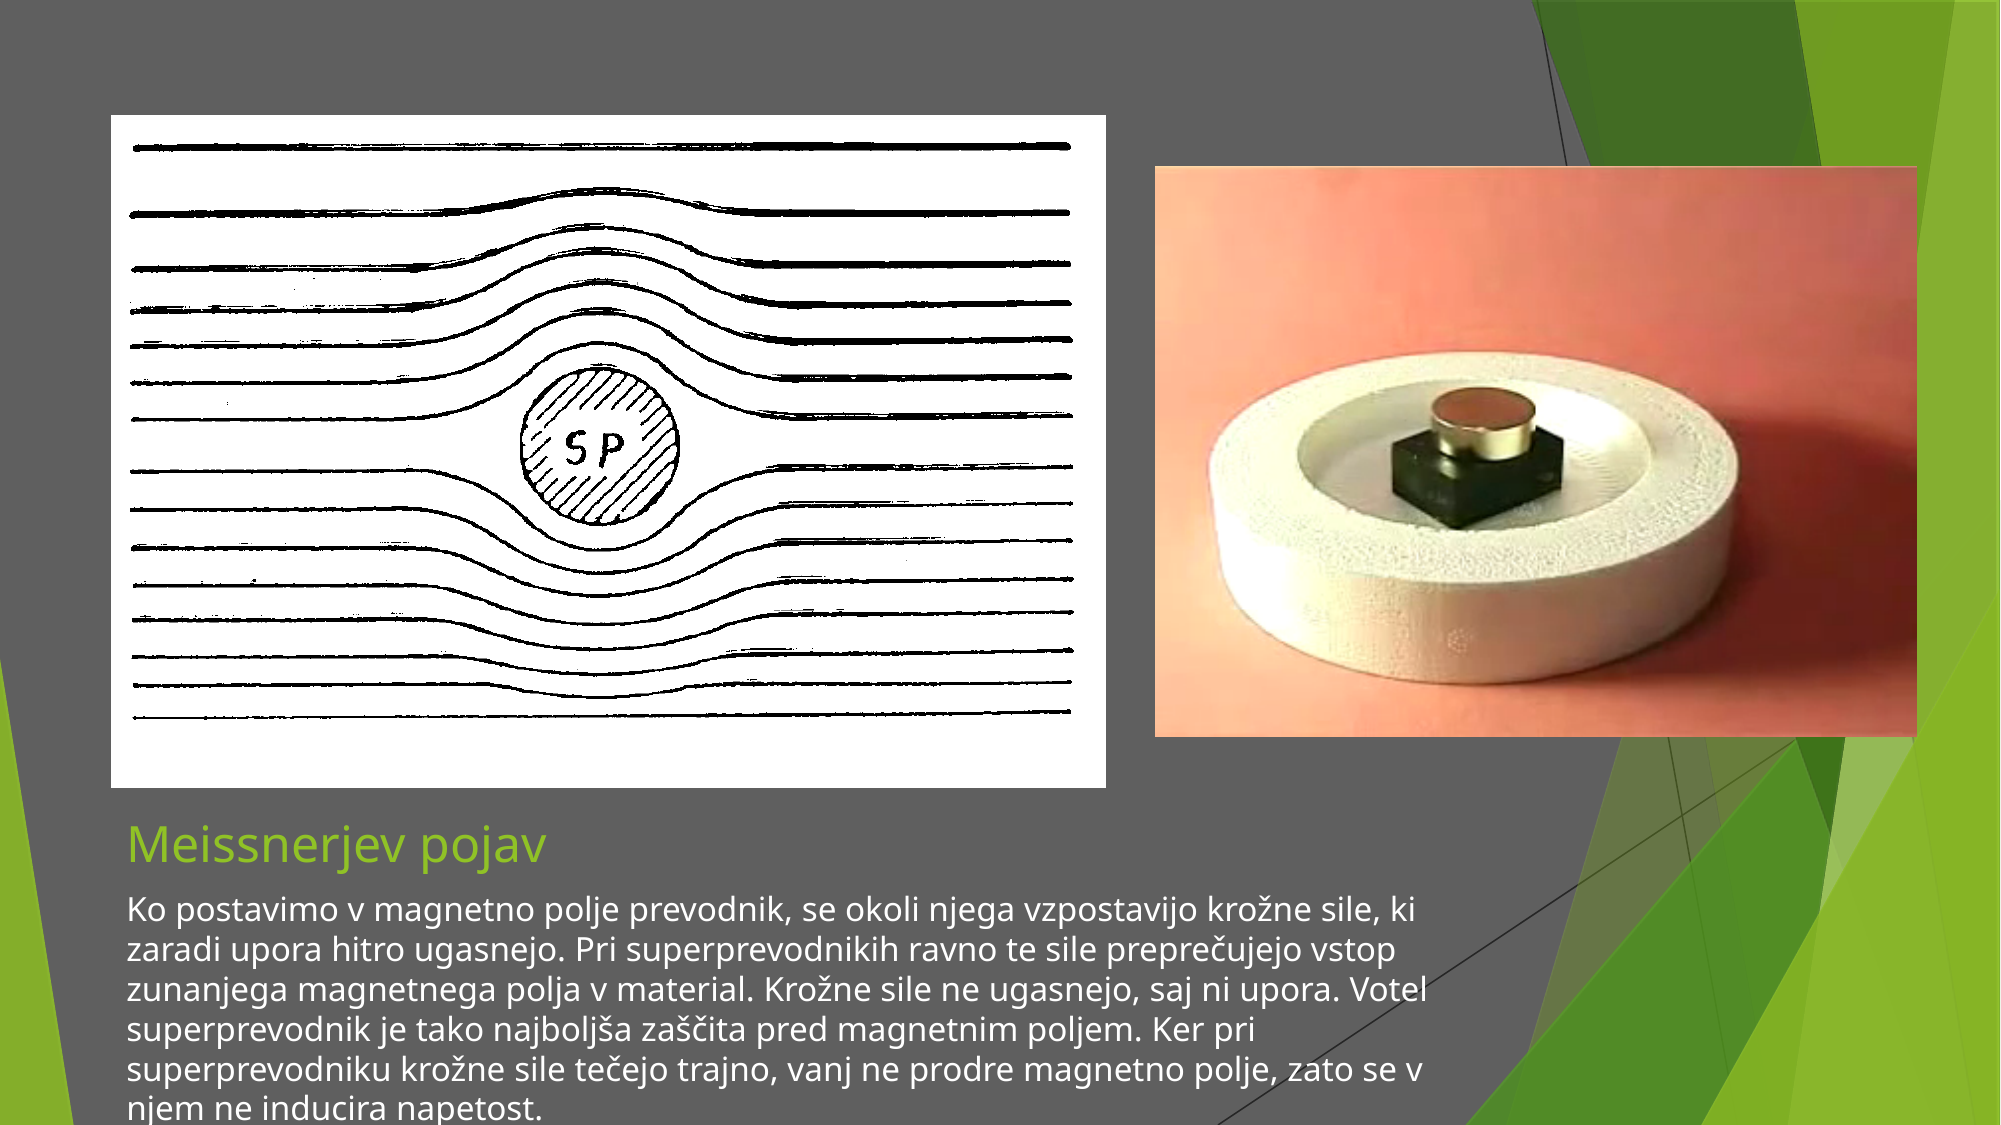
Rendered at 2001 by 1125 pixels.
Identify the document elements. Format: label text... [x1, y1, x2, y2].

title Meissnerjev pojav [111, 787, 1522, 880]
list Ko postavimo v magnetno polje prevodnik, se okoli njega vzpostavijo krožne sile, ki zaradi upora hitro ugasnejo. Pri superprevodnikih ravno te sile preprečujejo vstop zunanjega magnetnega polja v material. Krožne sile ne ugasnejo, saj ni upora. Votel superprevodnik je tako najboljša zaščita pred magnetnim poljem. Ker pri superprevodniku krožne sile tečejo trajno, vanj ne prodre magnetno polje, zato se v njem ne inducira napetost. [111, 880, 1522, 1100]
picture [1155, 166, 1917, 737]
picture [111, 115, 1106, 788]
